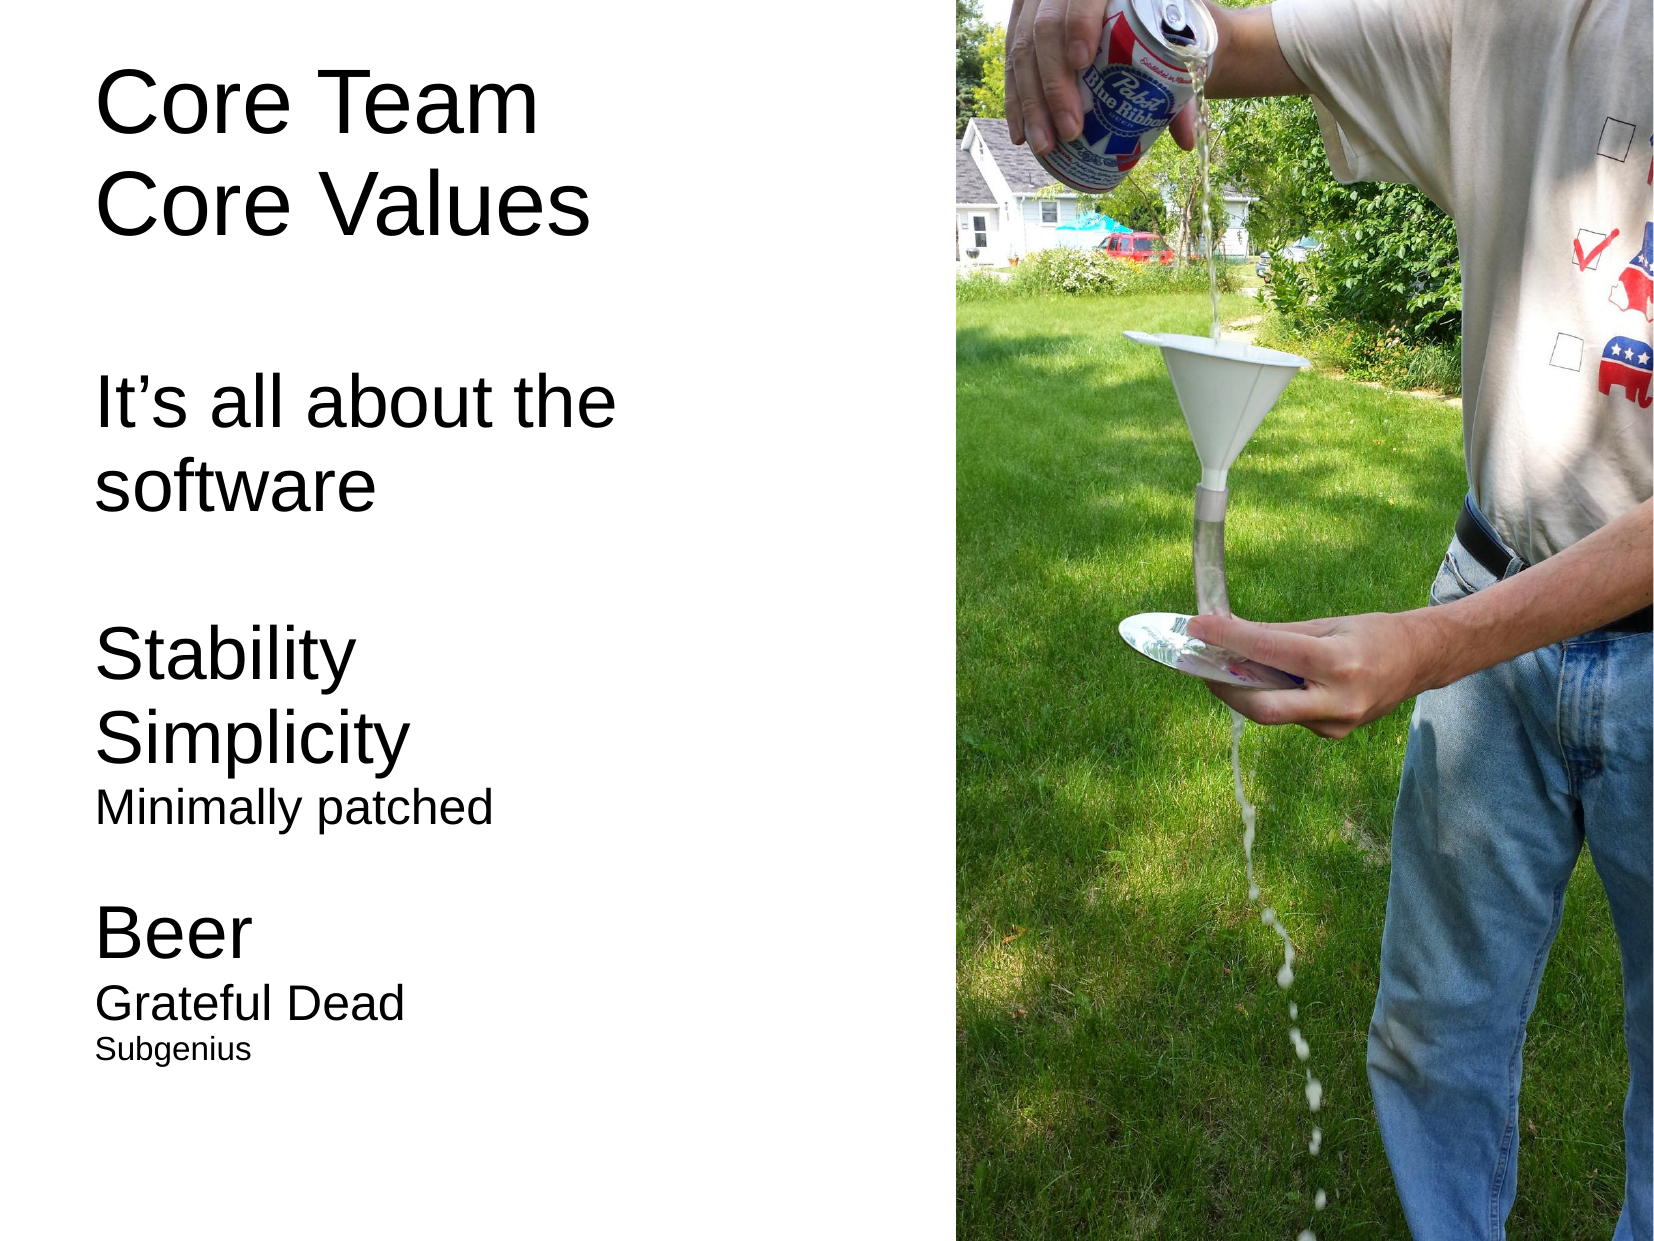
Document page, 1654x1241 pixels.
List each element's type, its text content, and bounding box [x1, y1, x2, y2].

text_box It’s all about the software Stability Simplicity Minimally patched Beer Grateful Dead Subgenius [94, 359, 934, 1068]
picture [956, 0, 1654, 1241]
title Core Team Core Values [94, 49, 956, 257]
